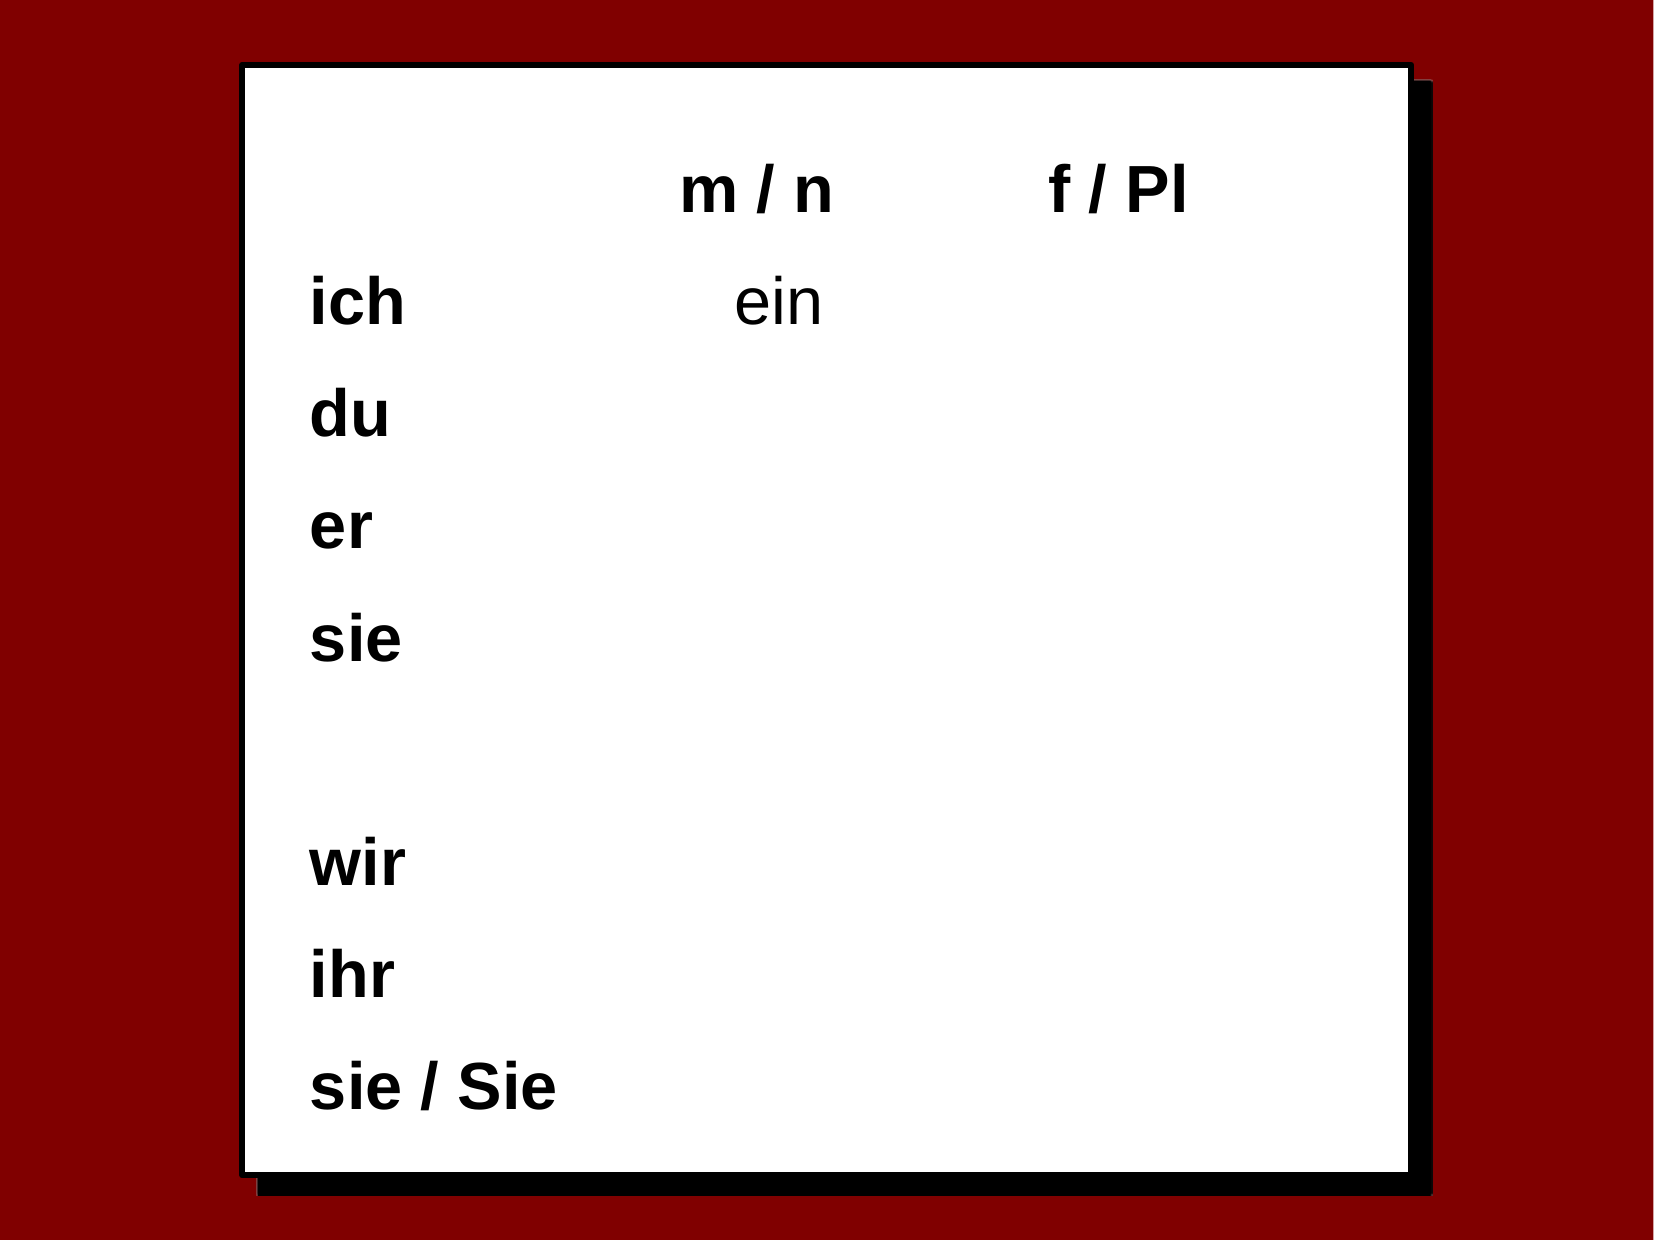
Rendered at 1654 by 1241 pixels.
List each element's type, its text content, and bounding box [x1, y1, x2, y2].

text_box m / n f / Pl ich ein du er sie wir ihr sie / Sie [295, 107, 1382, 1133]
text_box [242, 64, 1412, 1176]
